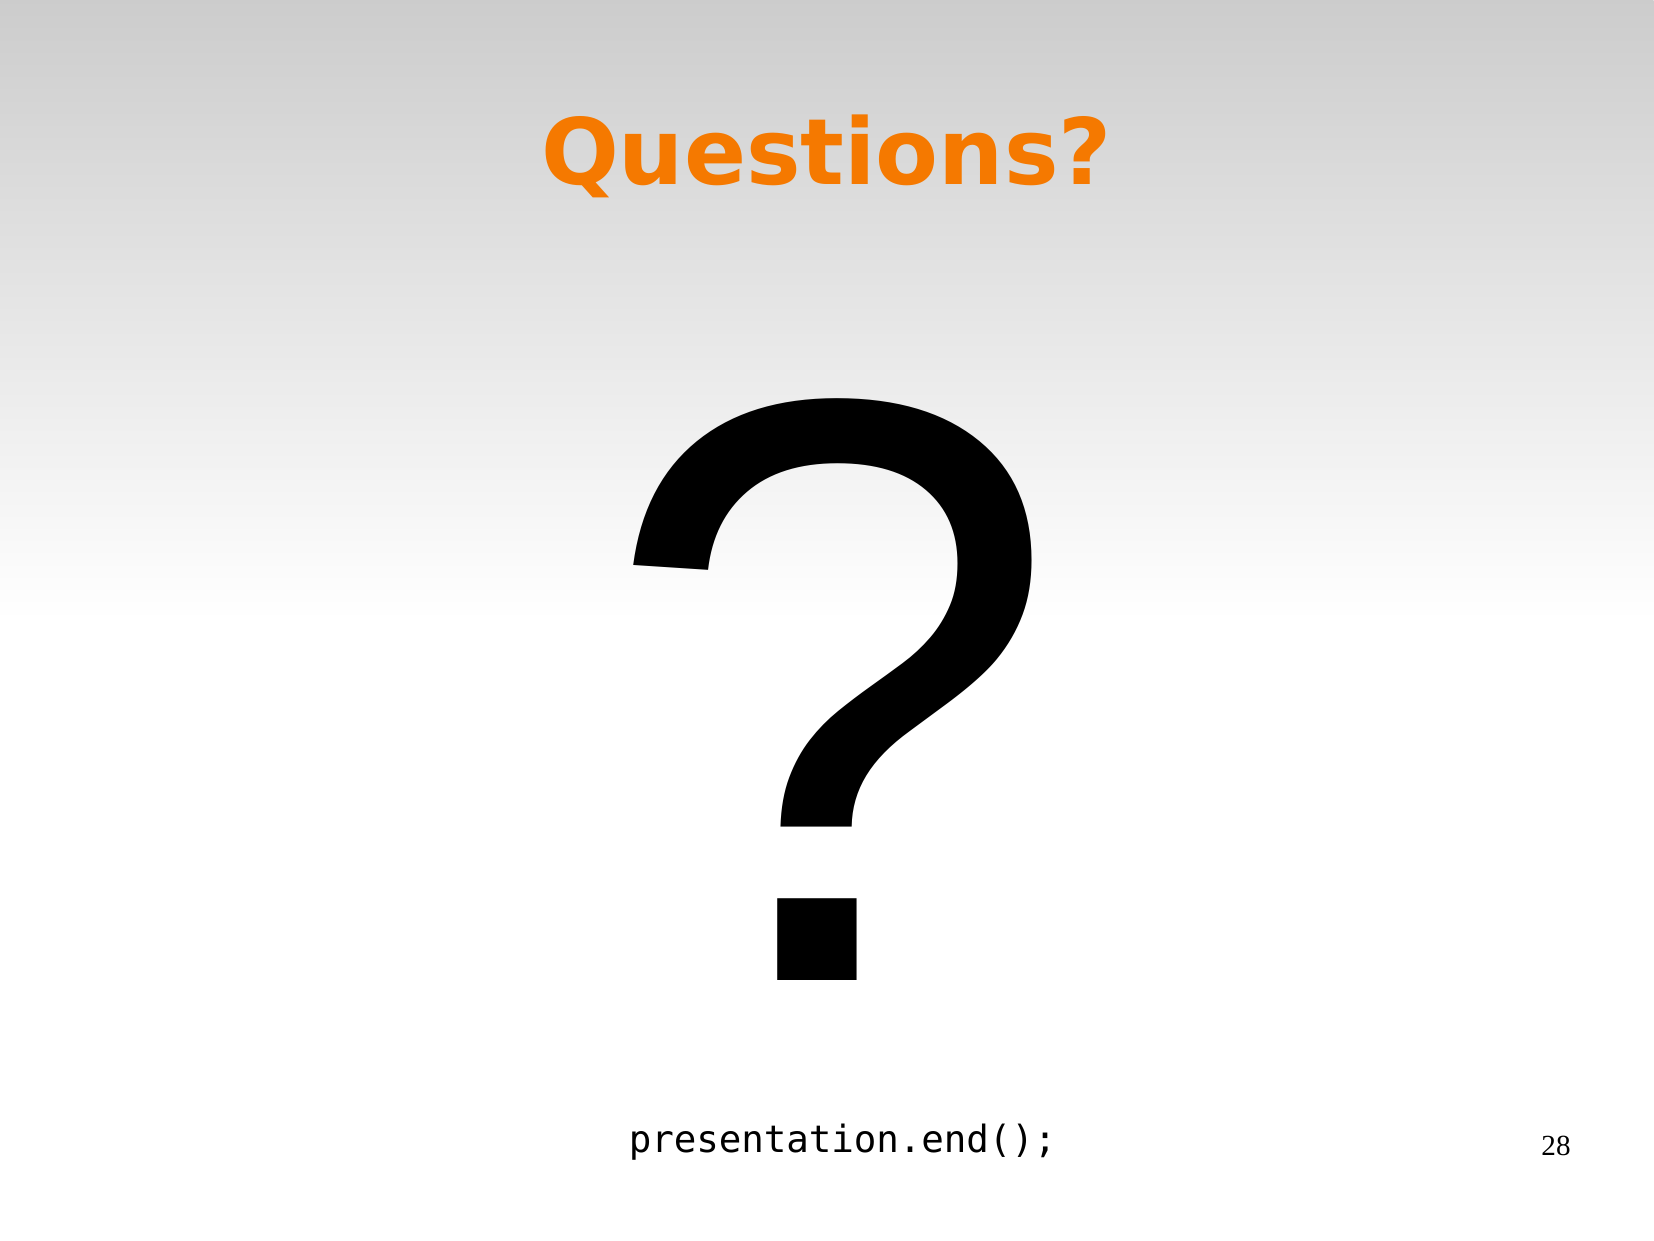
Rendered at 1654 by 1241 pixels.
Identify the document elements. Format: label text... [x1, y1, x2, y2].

title Questions? [82, 49, 1571, 257]
text_box ? [584, 218, 1058, 1165]
text_box presentation.end(); [614, 1110, 1072, 1169]
